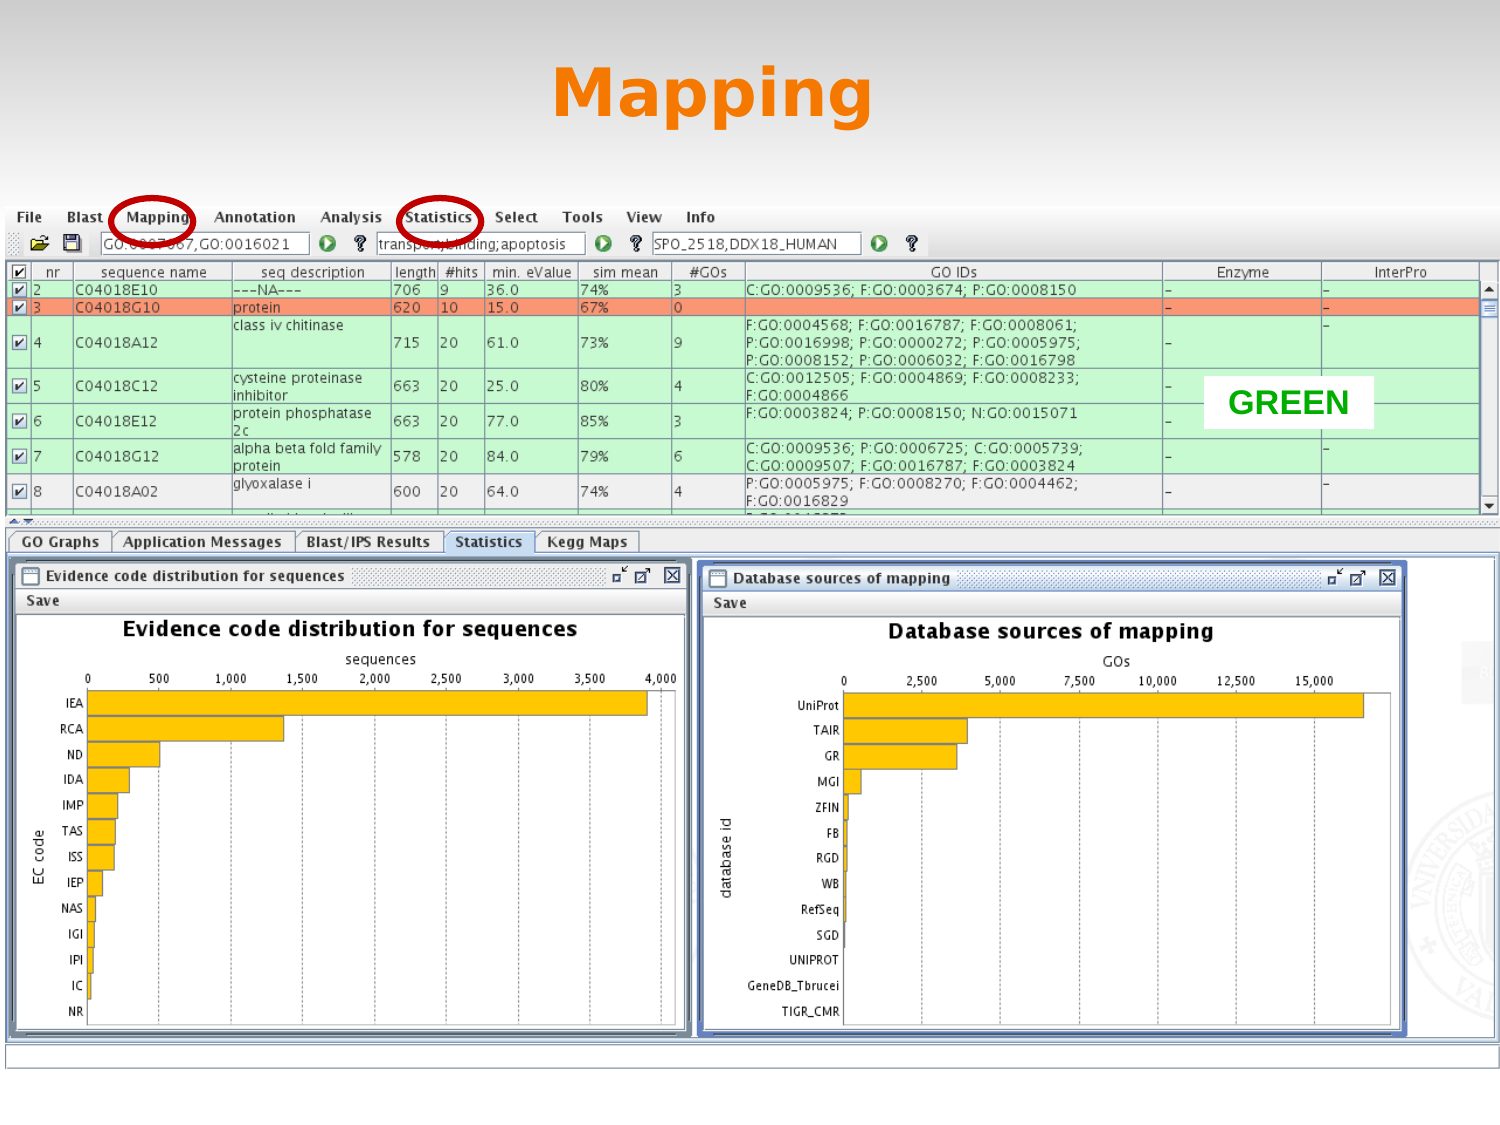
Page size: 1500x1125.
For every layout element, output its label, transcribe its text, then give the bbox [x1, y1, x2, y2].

picture [403, 206, 477, 241]
title Mapping [45, 30, 1381, 157]
picture [5, 206, 1500, 1070]
picture [115, 206, 189, 241]
text_box GREEN [1204, 376, 1375, 429]
